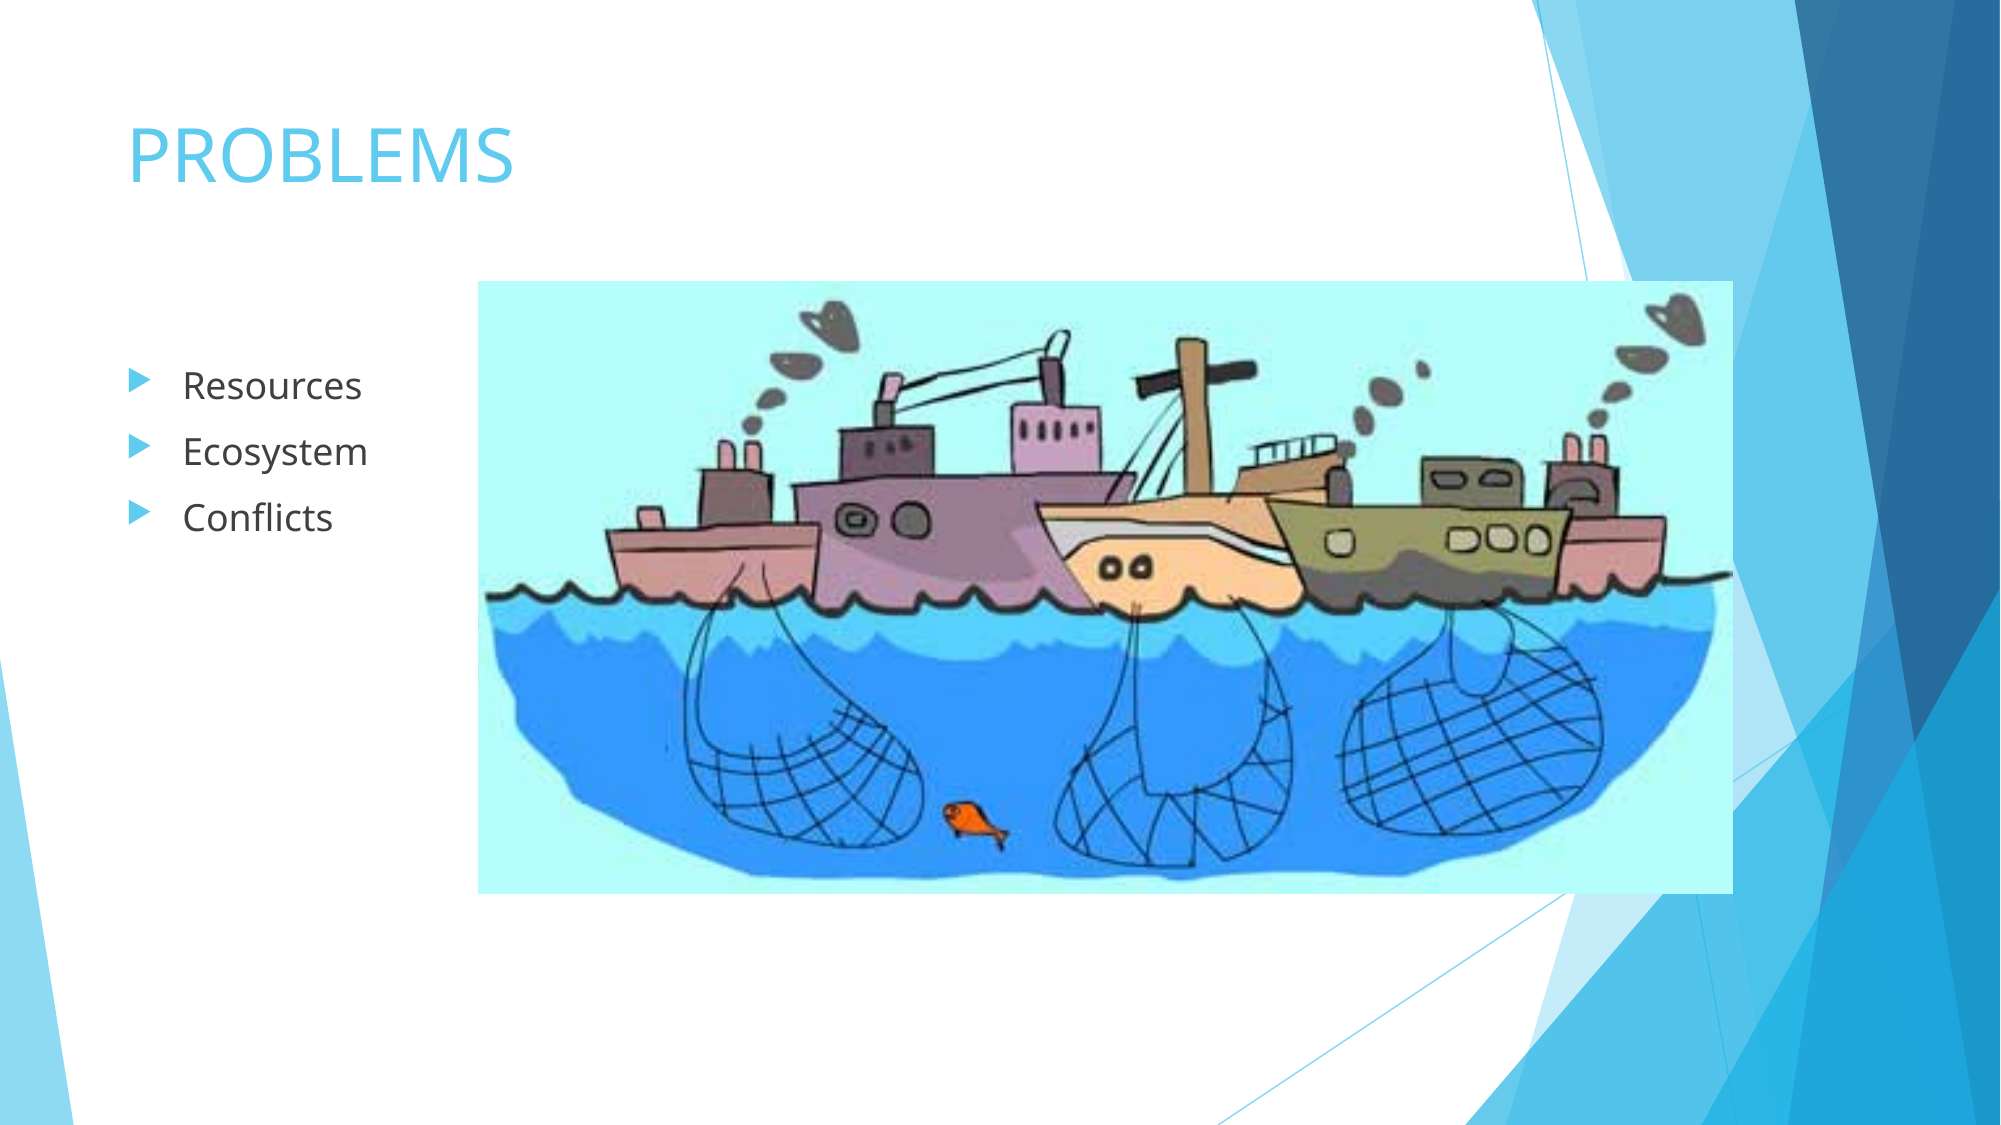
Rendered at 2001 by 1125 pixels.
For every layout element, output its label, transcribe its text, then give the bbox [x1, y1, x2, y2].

picture [478, 281, 1733, 894]
title PROBLEMS [111, 99, 1522, 317]
list Resources Ecosystem Conflicts [111, 354, 1522, 992]
